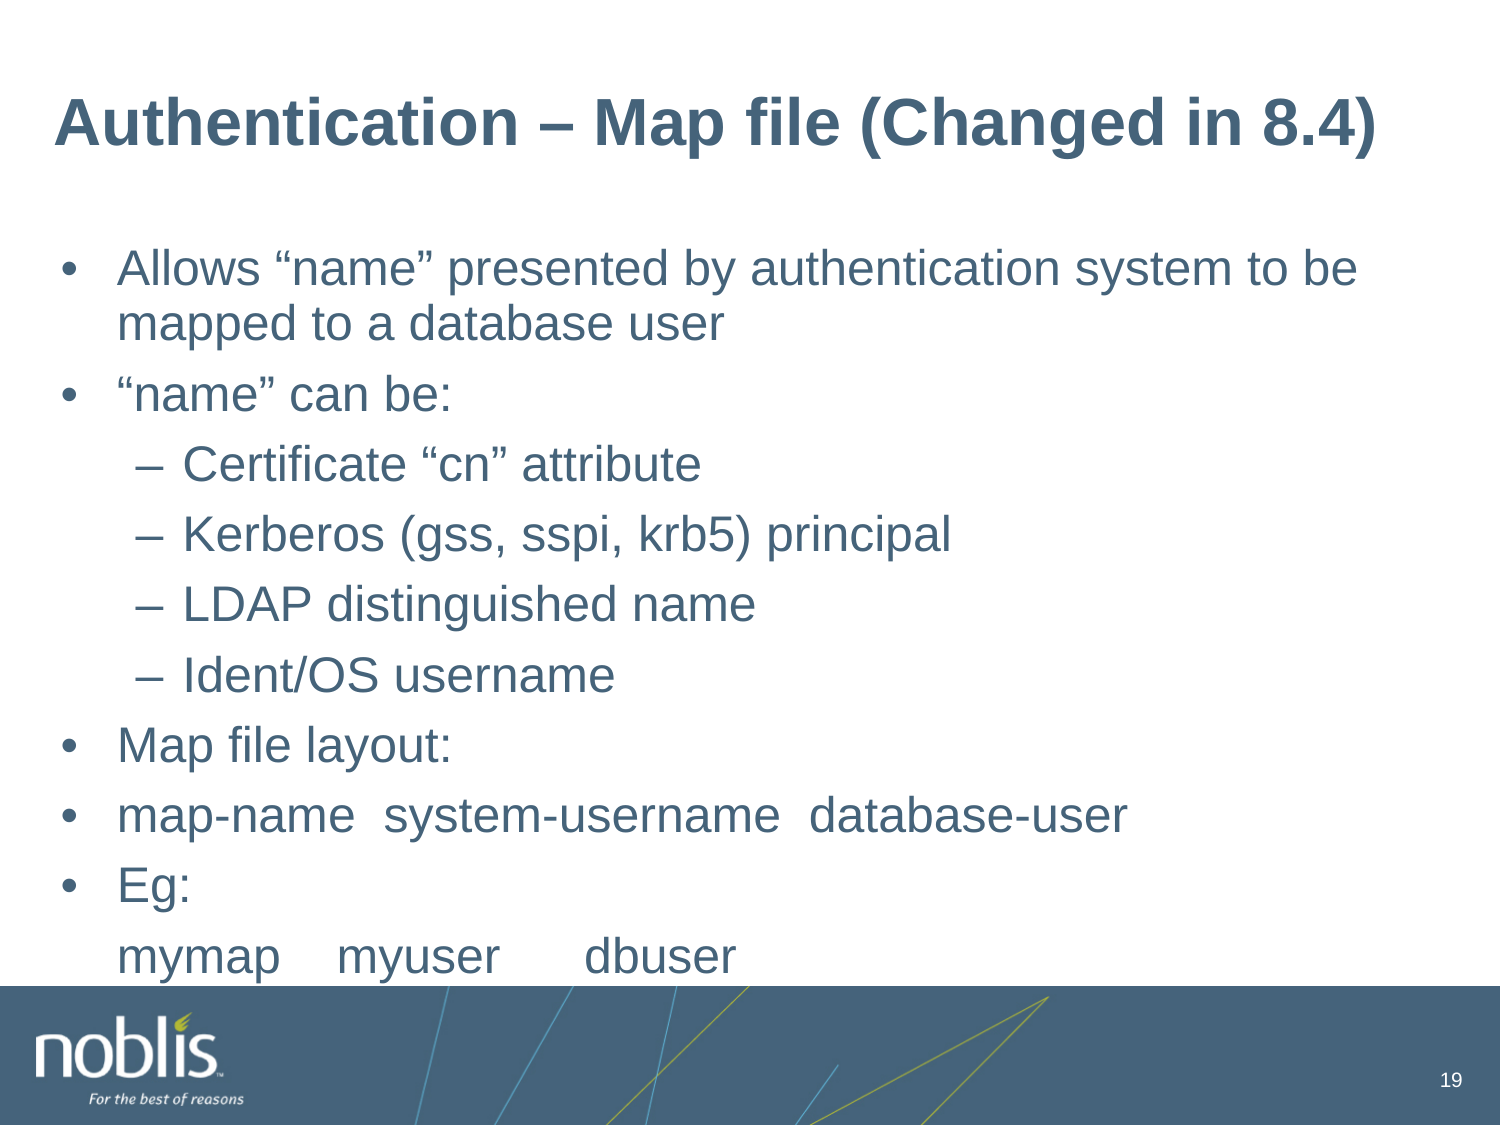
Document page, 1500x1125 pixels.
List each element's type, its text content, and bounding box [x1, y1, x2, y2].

picture [0, 986, 1500, 1125]
list Allows “name” presented by authentication system to be mapped to a database user “name” can be: Certificate “cn” attribute Kerberos (gss, sspi, krb5) principal LDAP distinguished name Ident/OS username Map file layout: map-name system-username database-user Eg: mymap myuser dbuser [60, 239, 1437, 984]
title Authentication – Map file (Changed in 8.4) [53, 38, 1438, 211]
